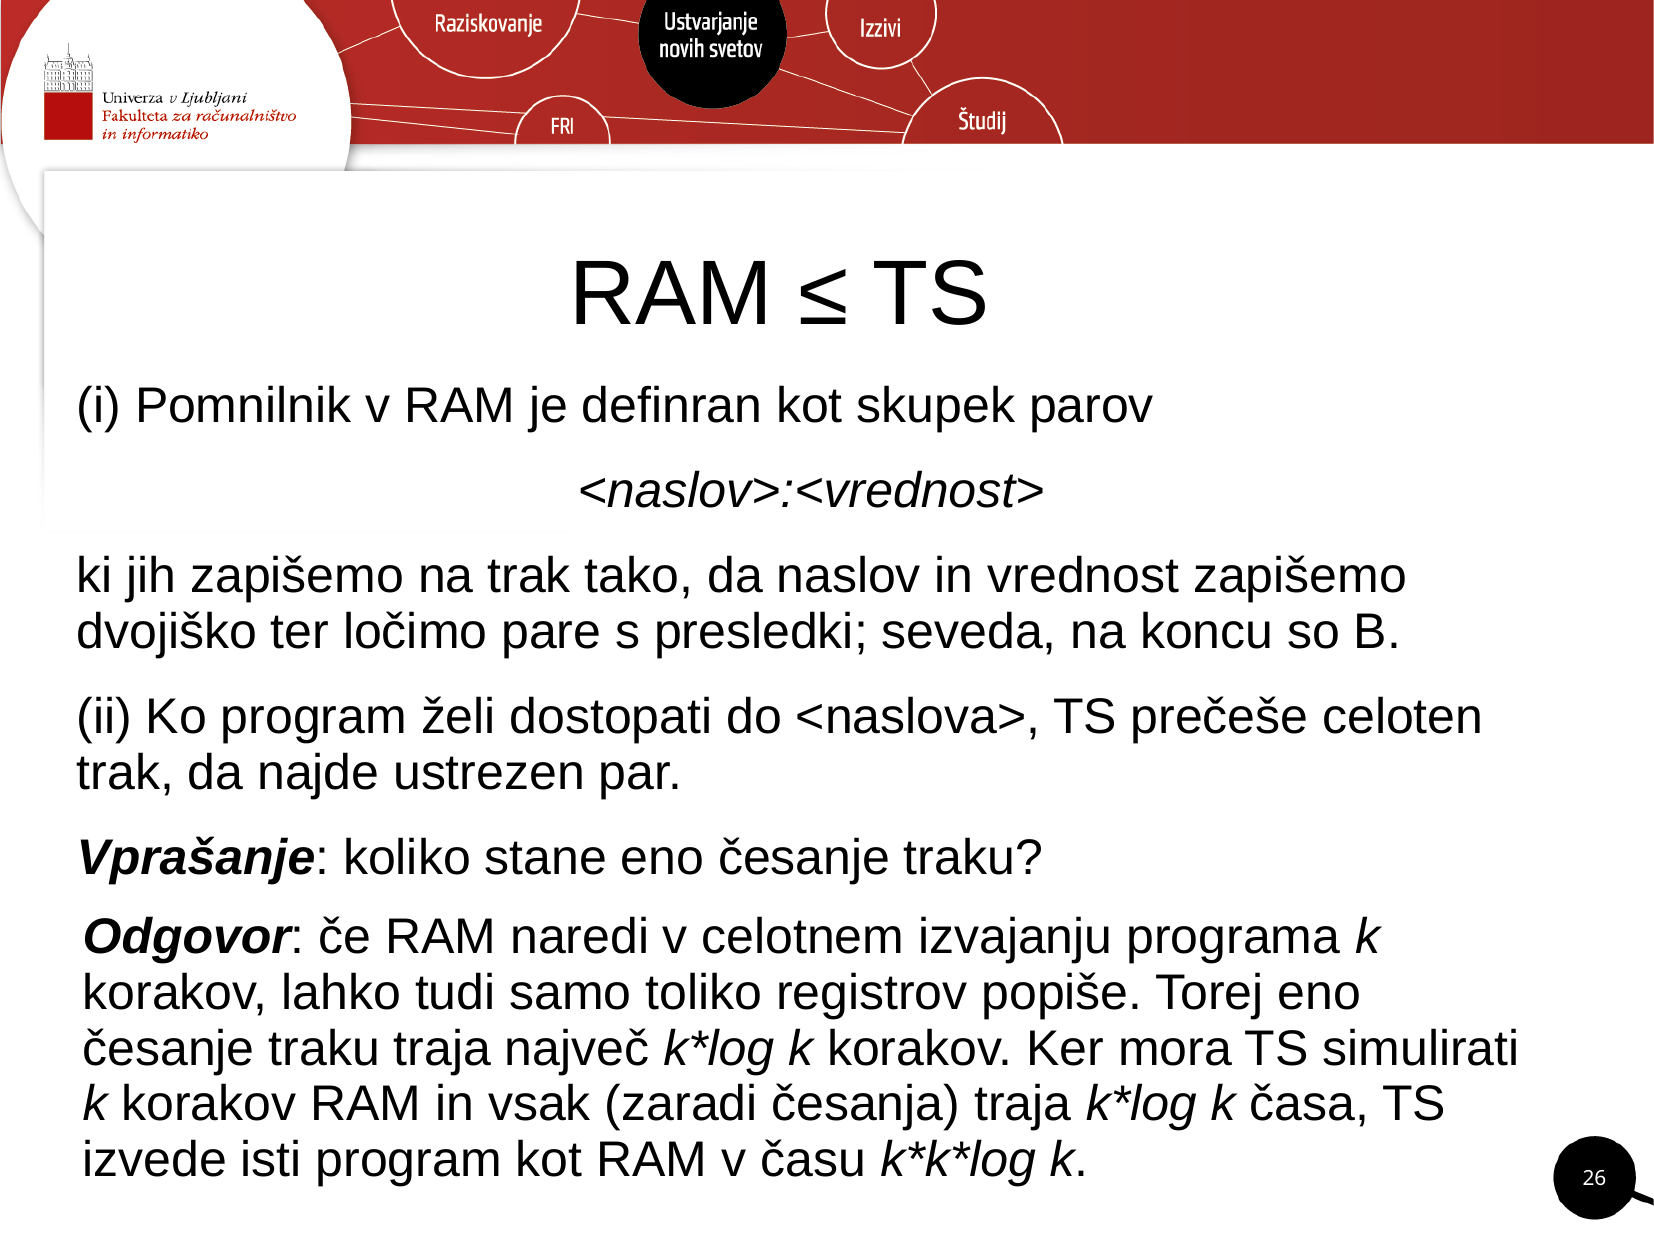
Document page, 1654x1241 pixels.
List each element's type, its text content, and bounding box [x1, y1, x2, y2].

list Odgovor: če RAM naredi v celotnem izvajanju programa k korakov, lahko tudi samo toliko registrov popiše. Torej eno česanje traku traja največ k*log k korakov. Ker mora TS simulirati k korakov RAM in vsak (zaradi česanja) traja k*log k časa, TS izvede isti program kot RAM v času k*k*log k. [82, 908, 1538, 1075]
picture [0, 0, 1654, 1241]
title RAM ≤ TS [35, 188, 1524, 397]
list (i) Pomnilnik v RAM je definran kot skupek parov <naslov>:<vrednost> ki jih zapišemo na trak tako, da naslov in vrednost zapišemo dvojiško ter ločimo pare s presledki; seveda, na koncu so B. (ii) Ko program želi dostopati do <naslova>, TS prečeše celoten trak, da najde ustrezen par. Vprašanje: koliko stane eno česanje traku? [76, 376, 1532, 922]
text_box <številka> [1553, 1145, 1636, 1212]
